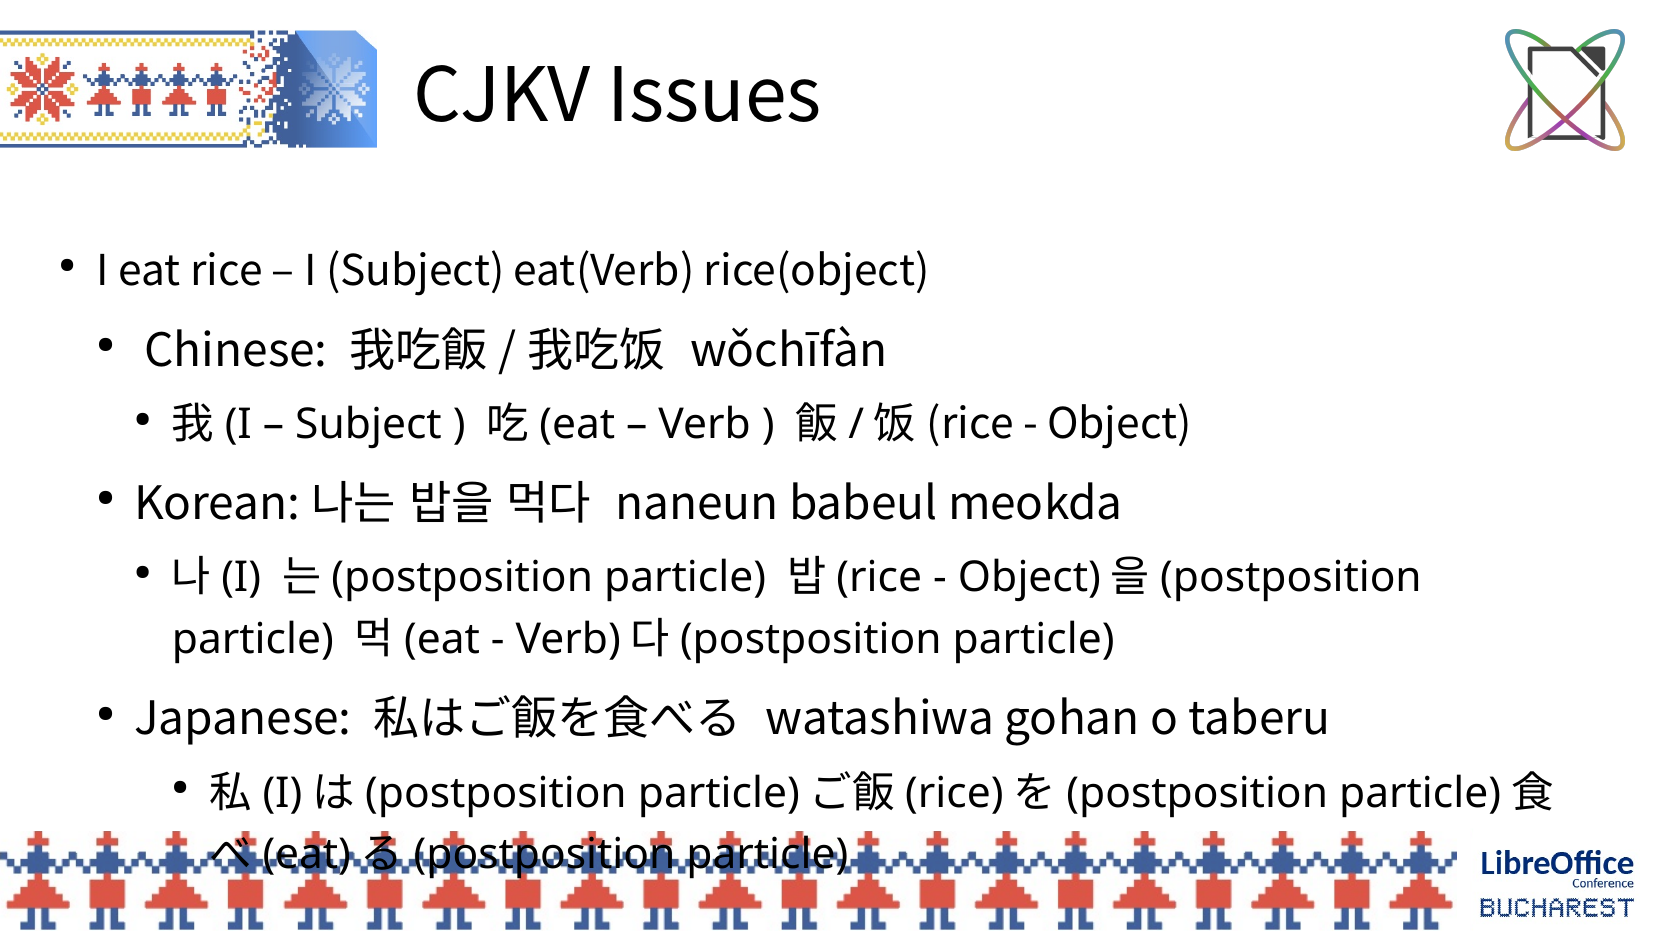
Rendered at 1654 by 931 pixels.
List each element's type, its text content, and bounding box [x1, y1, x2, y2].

list I eat rice – I (Subject) eat(Verb) rice(object) Chinese: 我吃飯/我吃饭 wǒchīfàn 我(I – Subject ) 吃(eat – Verb ) 飯/饭(rice - Object) Korean:나는 밥을 먹다 naneun babeul meokda 나(I) 는(postposition particle) 밥(rice - Object)을(postposition particle) 먹(eat - Verb)다(postposition particle) Japanese: 私はご飯を食べる watashiwa gohan o taberu 私(I)は(postposition particle)ご飯(rice)を(postposition particle)食べ(eat)る(postposition particle) [59, 236, 1571, 886]
title CJKV Issues [413, 29, 1625, 148]
picture [1580, 812, 1640, 931]
